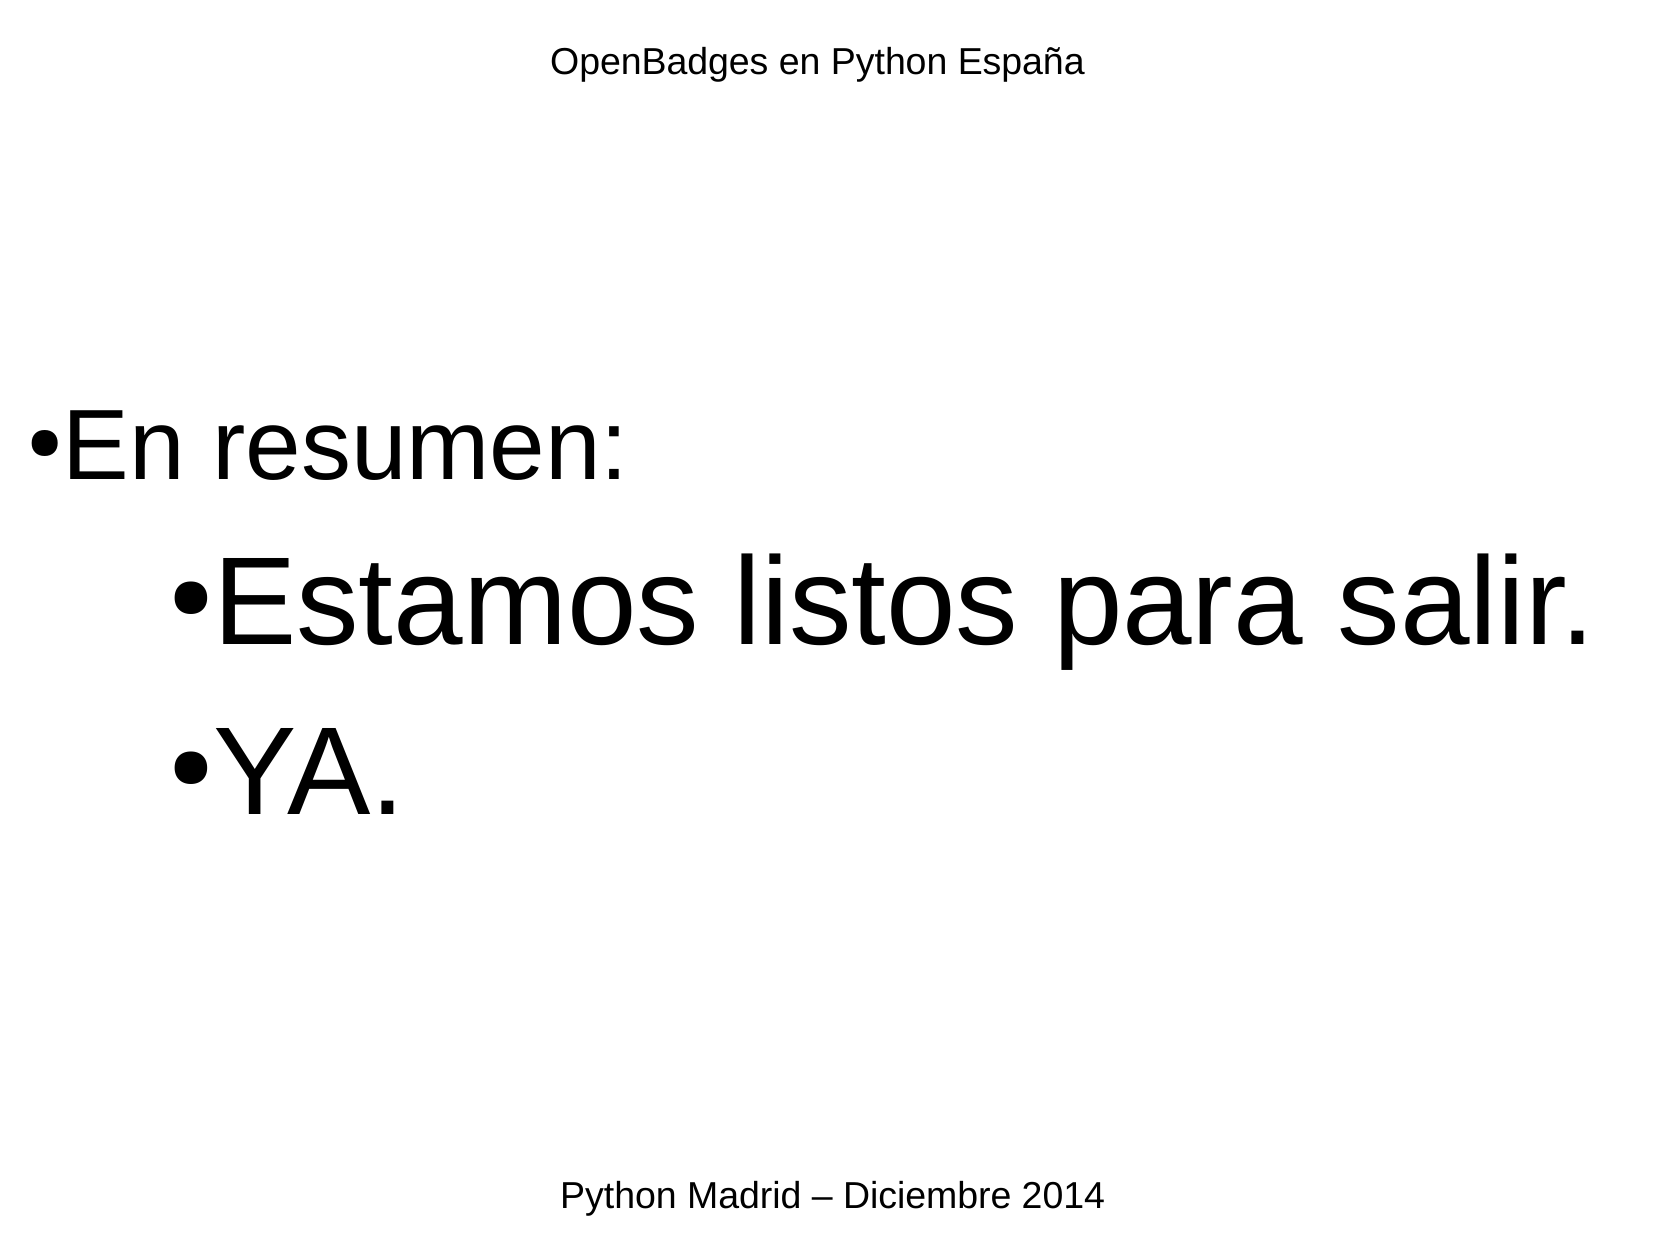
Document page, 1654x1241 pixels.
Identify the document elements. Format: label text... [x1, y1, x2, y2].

text_box Python Madrid – Diciembre 2014 [30, 1166, 1636, 1224]
text_box OpenBadges en Python España [15, 33, 1621, 91]
subtitle En resumen: Estamos listos para salir. YA. [26, 91, 1621, 1201]
